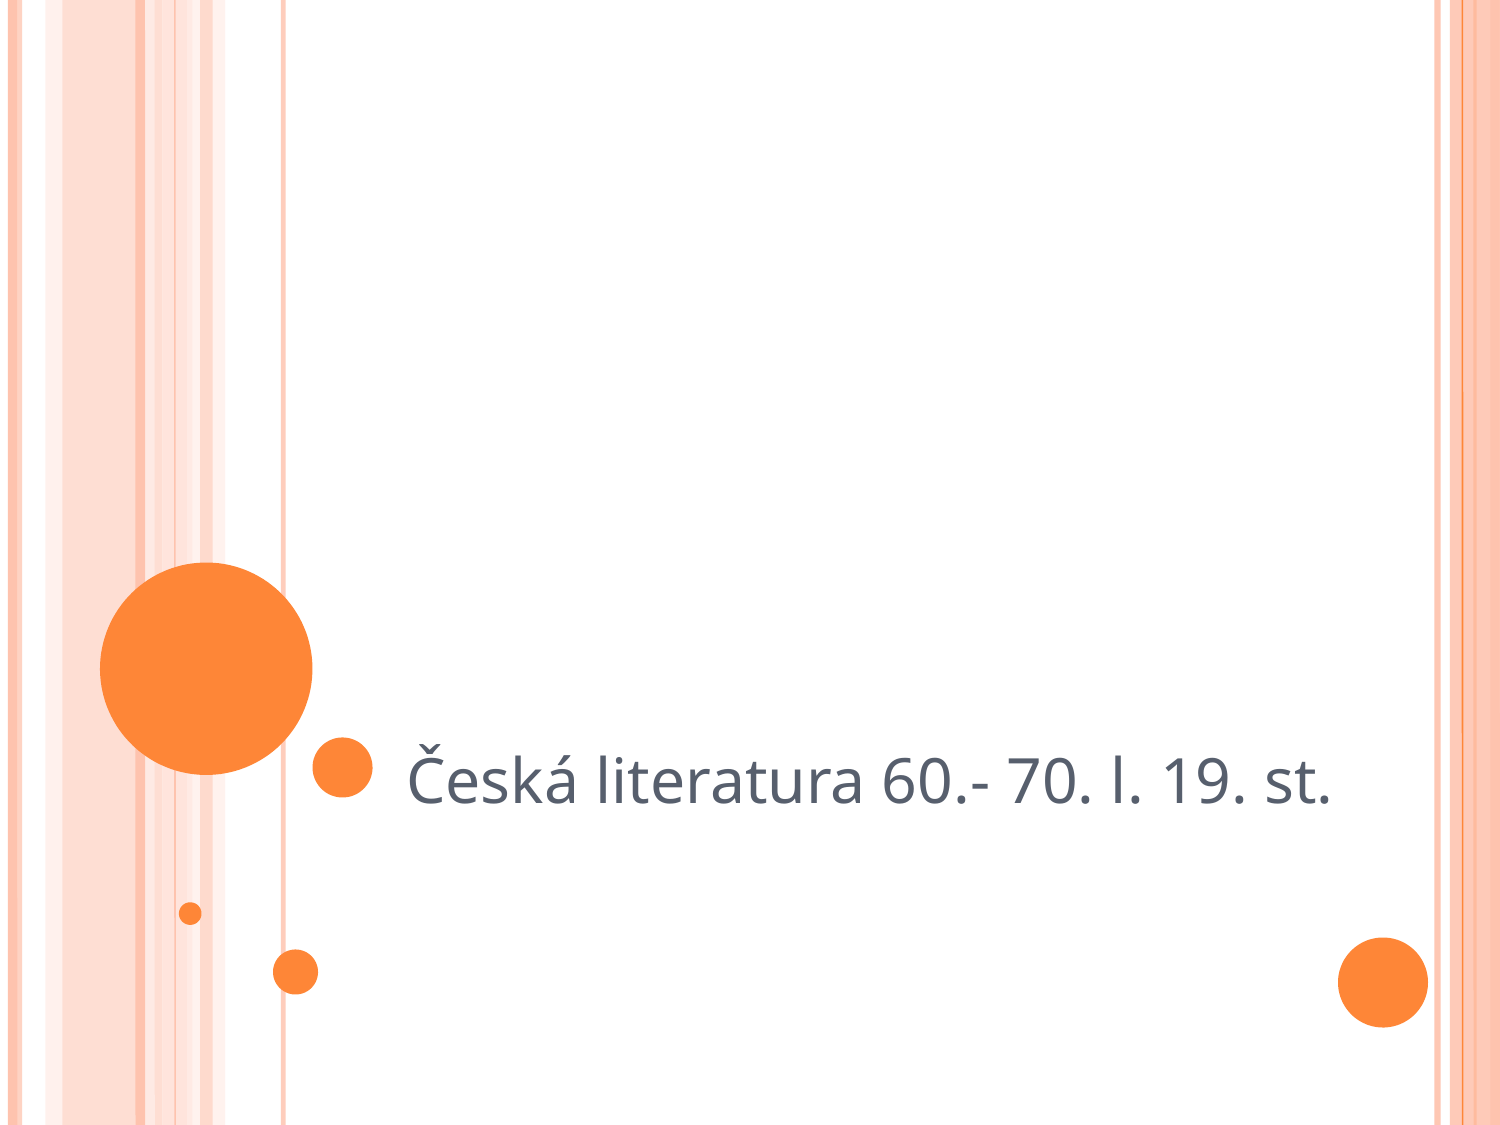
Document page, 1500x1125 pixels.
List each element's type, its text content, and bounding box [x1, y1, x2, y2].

title Česká literatura 60.- 70. l. 19. st. [375, 512, 1388, 824]
text_box [1430, 36, 1493, 412]
text_box [1429, 417, 1493, 1018]
